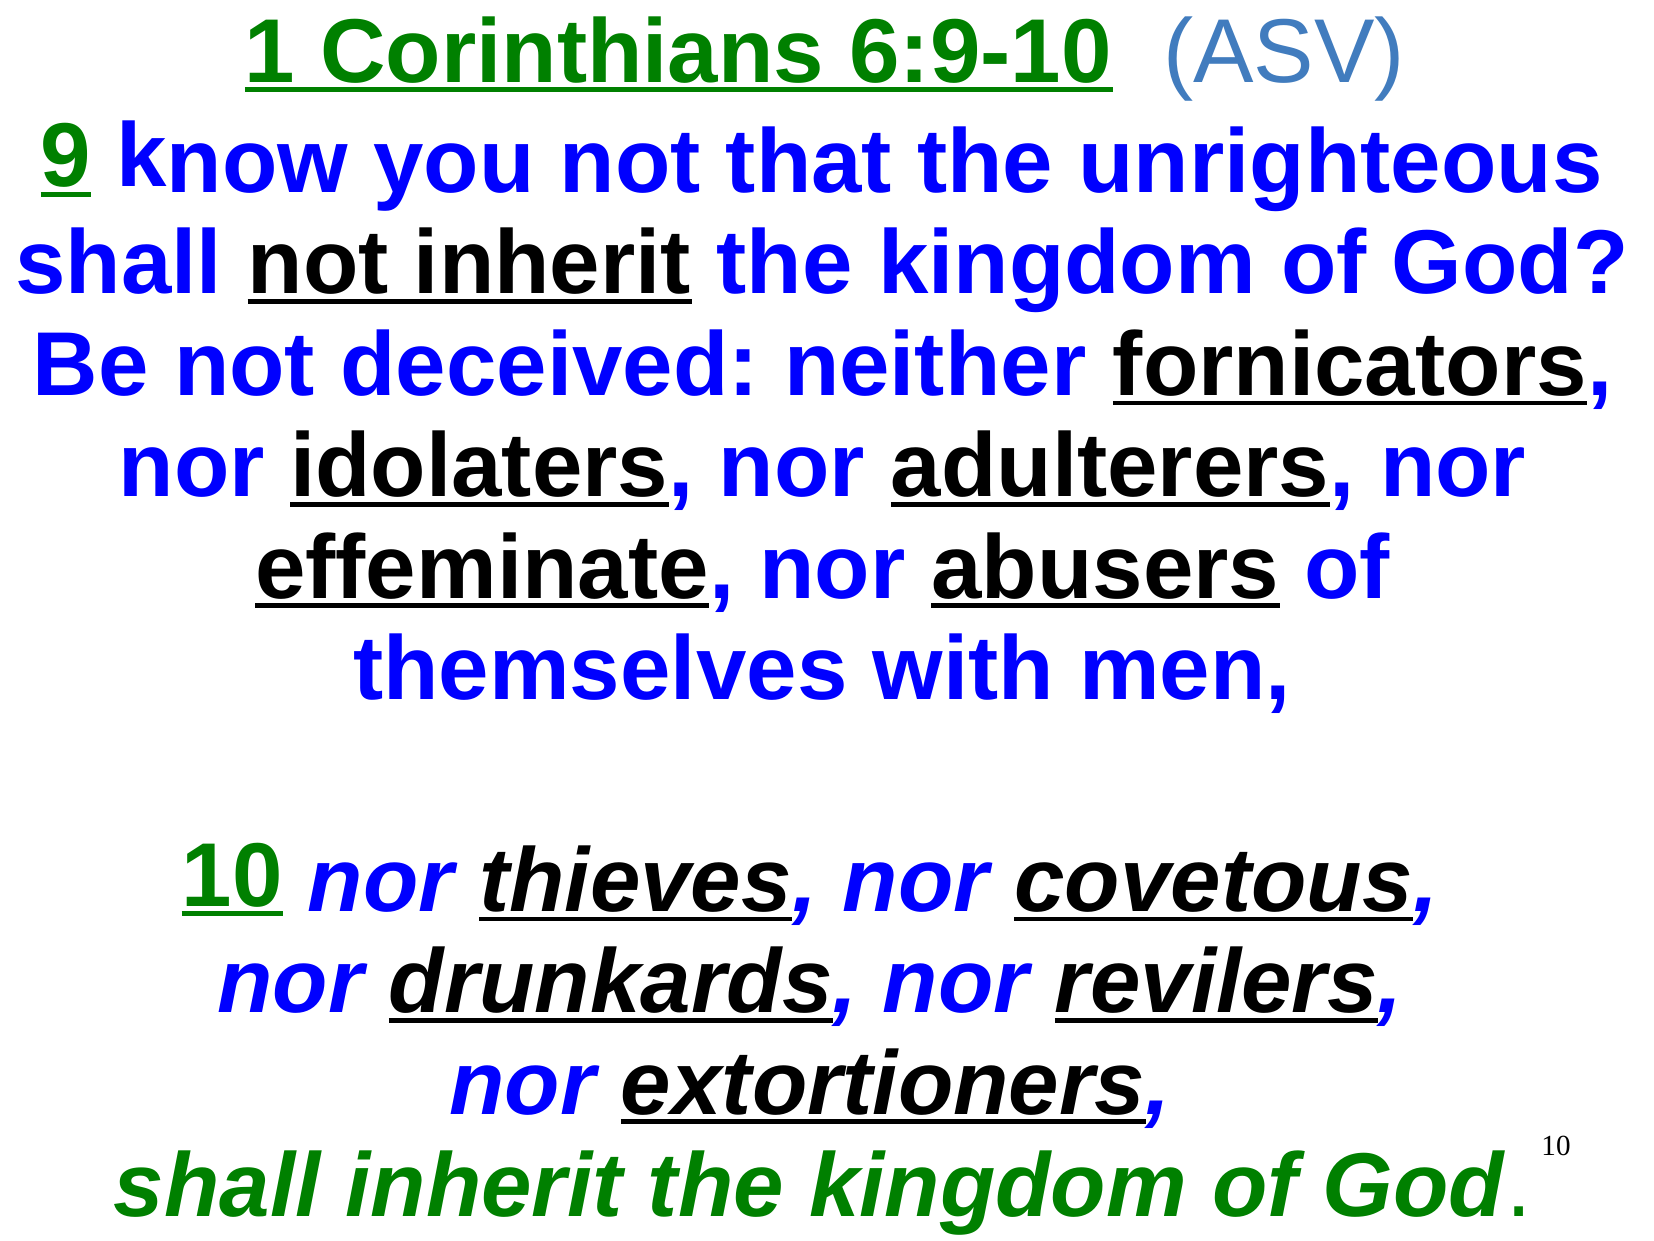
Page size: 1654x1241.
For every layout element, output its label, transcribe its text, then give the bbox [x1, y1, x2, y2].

list 1 Corinthians 6:9-10 (ASV) 9 know you not that the unrighteous shall not inherit the kingdom of God? Be not deceived: neither fornicators, nor idolaters, nor adulterers, nor effeminate, nor abusers of themselves with men, 10 nor thieves, nor covetous, nor drunkards, nor revilers, nor extortioners, shall inherit the kingdom of God. [0, 0, 1651, 1238]
